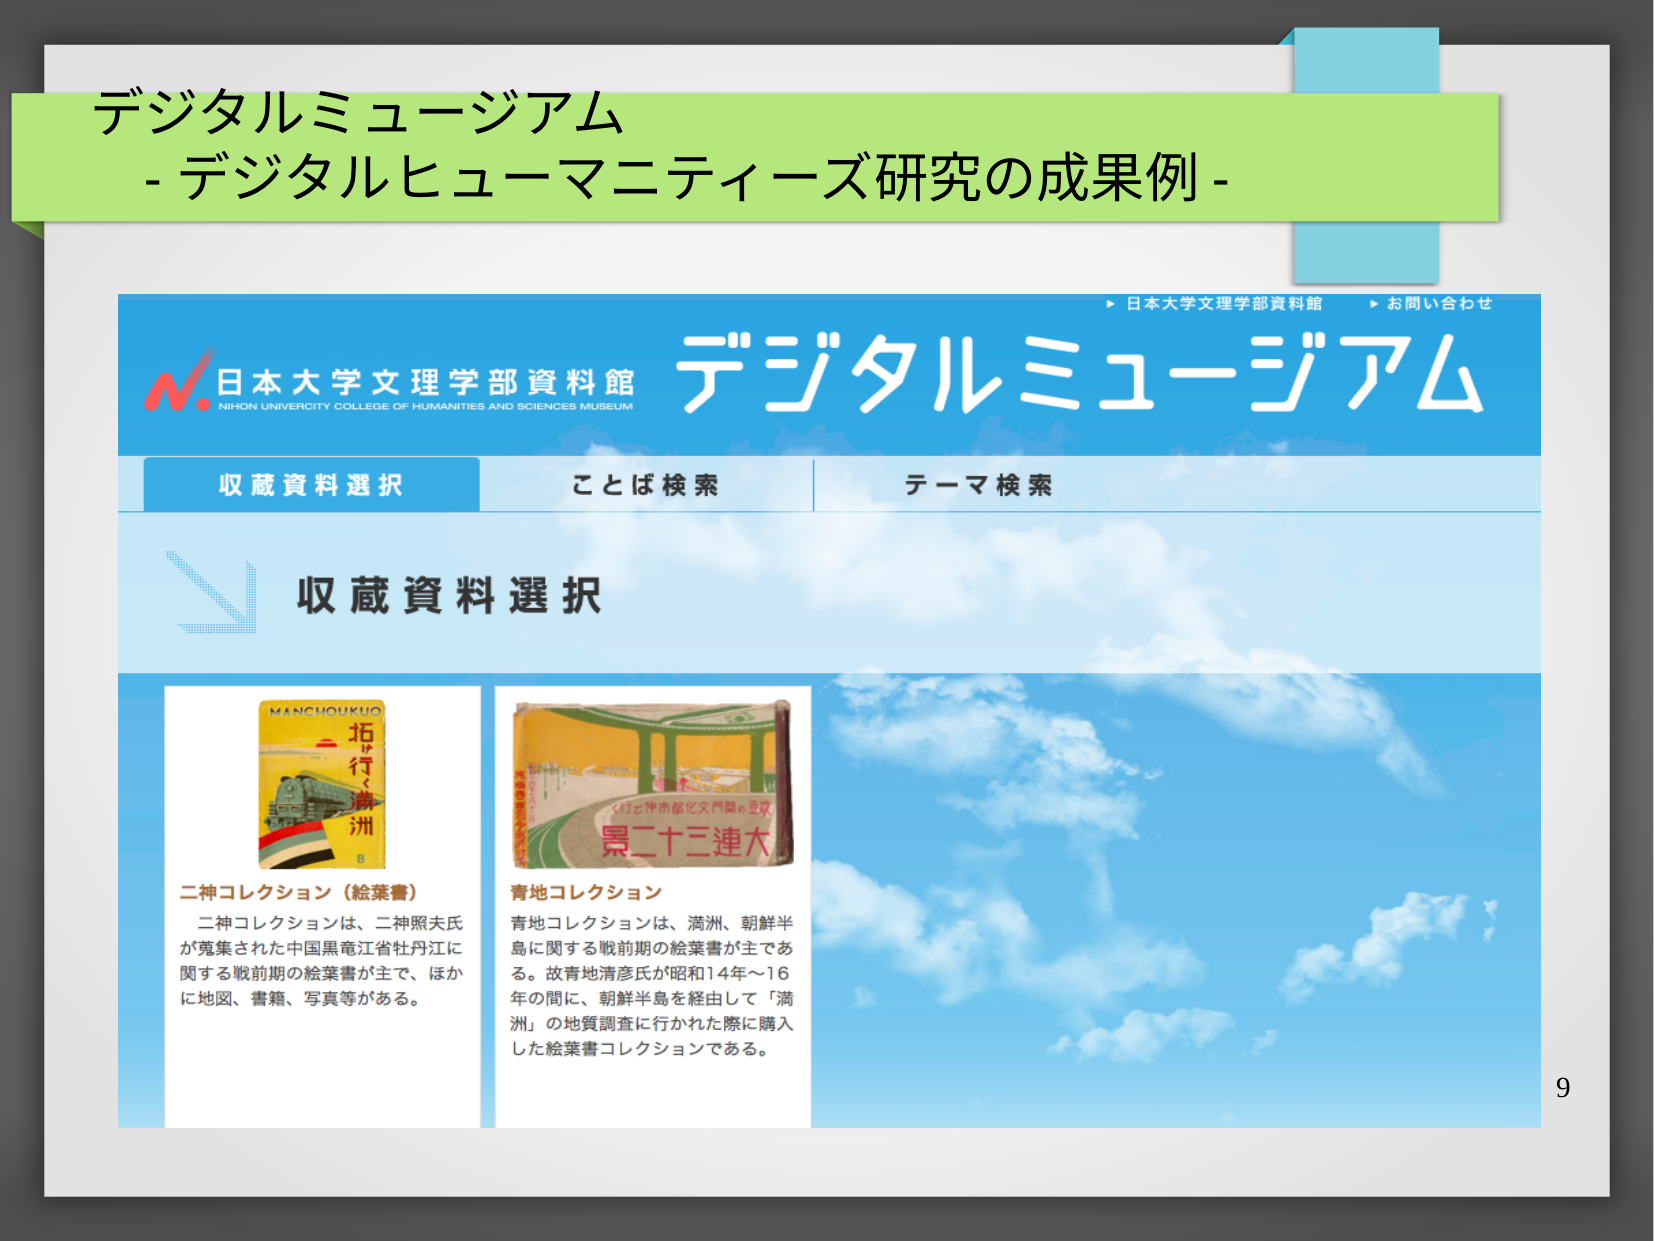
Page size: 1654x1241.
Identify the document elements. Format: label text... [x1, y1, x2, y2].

title デジタルミュージアム - デジタルヒューマニティーズ研究の成果例 - [70, 83, 1371, 214]
picture [0, 0, 1654, 1241]
